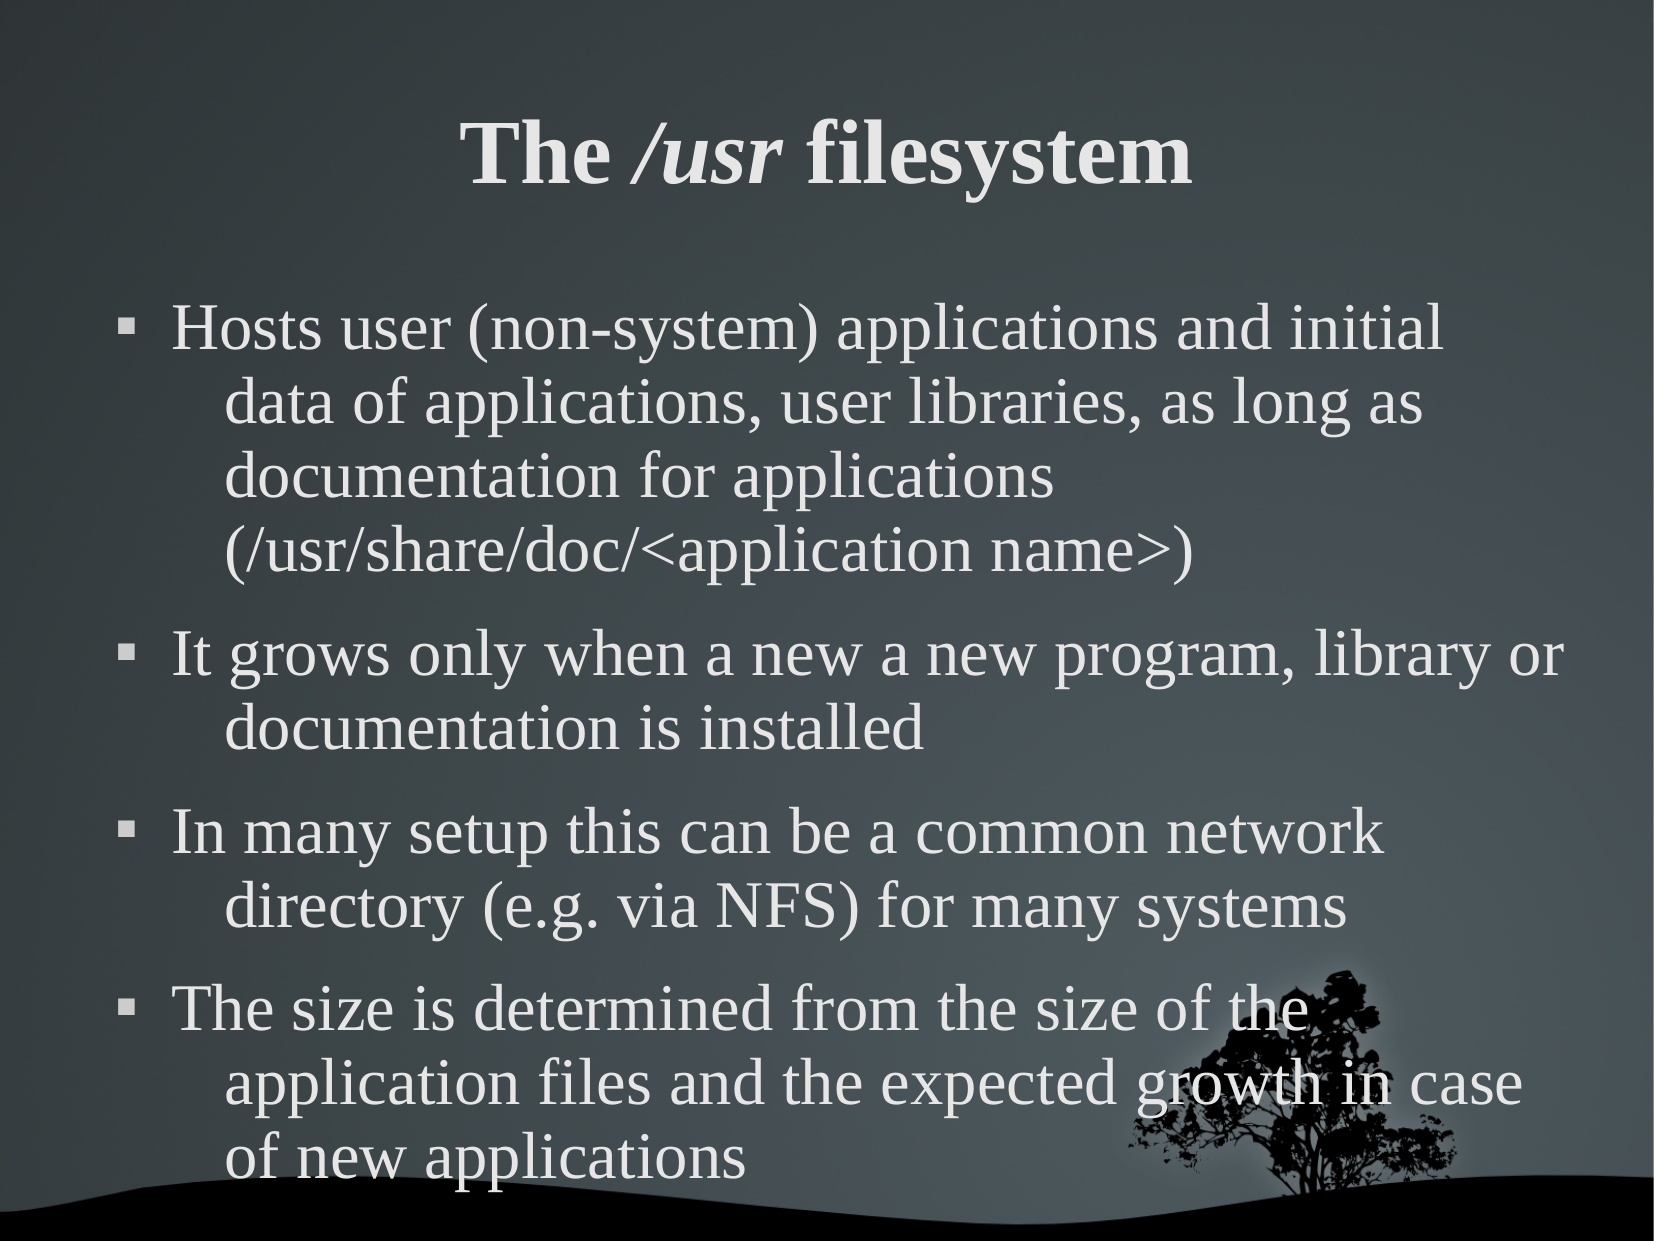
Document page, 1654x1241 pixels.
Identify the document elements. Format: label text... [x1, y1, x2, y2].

picture [0, 0, 1654, 1241]
title The /usr filesystem [82, 49, 1571, 257]
list Hosts user (non-system) applications and initial data of applications, user libraries, as long as documentation for applications (/usr/share/doc/<application name>) It grows only when a new a new program, library or documentation is installed In many setup this can be a common network directory (e.g. via NFS) for many systems The size is determined from the size of the application files and the expected growth in case of new applications [82, 290, 1571, 1155]
